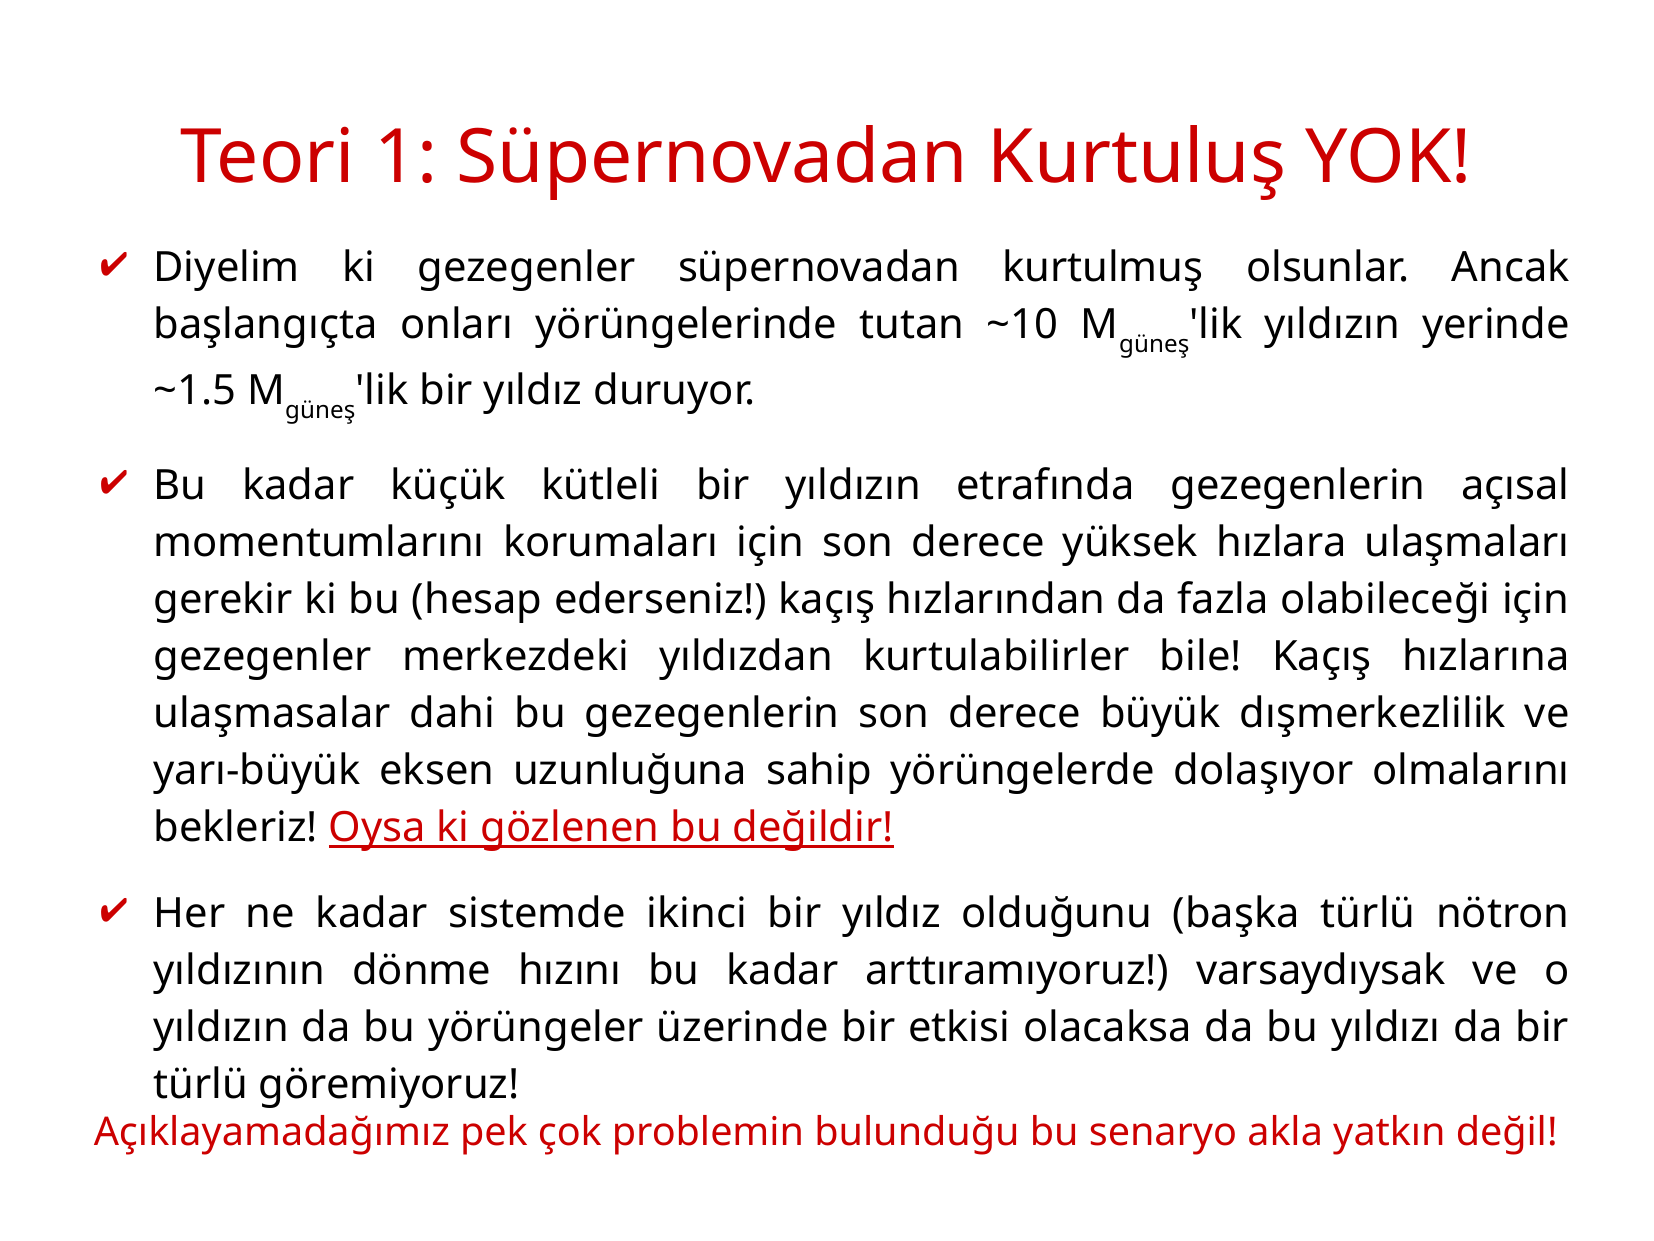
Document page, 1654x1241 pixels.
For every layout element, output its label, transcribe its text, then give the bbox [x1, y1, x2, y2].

list Diyelim ki gezegenler süpernovadan kurtulmuş olsunlar. Ancak başlangıçta onları yörüngelerinde tutan ~10 Mgüneş'lik yıldızın yerinde ~1.5 Mgüneş'lik bir yıldız duruyor. Bu kadar küçük kütleli bir yıldızın etrafında gezegenlerin açısal momentumlarını korumaları için son derece yüksek hızlara ulaşmaları gerekir ki bu (hesap ederseniz!) kaçış hızlarından da fazla olabileceği için gezegenler merkezdeki yıldızdan kurtulabilirler bile! Kaçış hızlarına ulaşmasalar dahi bu gezegenlerin son derece büyük dışmerkezlilik ve yarı-büyük eksen uzunluğuna sahip yörüngelerde dolaşıyor olmalarını bekleriz! Oysa ki gözlenen bu değildir! Her ne kadar sistemde ikinci bir yıldız olduğunu (başka türlü nötron yıldızının dönme hızını bu kadar arttıramıyoruz!) varsaydıysak ve o yıldızın da bu yörüngeler üzerinde bir etkisi olacaksa da bu yıldızı da bir türlü göremiyoruz! [82, 237, 1571, 1082]
text_box Açıklayamadağımız pek çok problemin bulunduğu bu senaryo akla yatkın değil! [0, 1095, 1653, 1186]
title Teori 1: Süpernovadan Kurtuluş YOK! [82, 49, 1571, 237]
